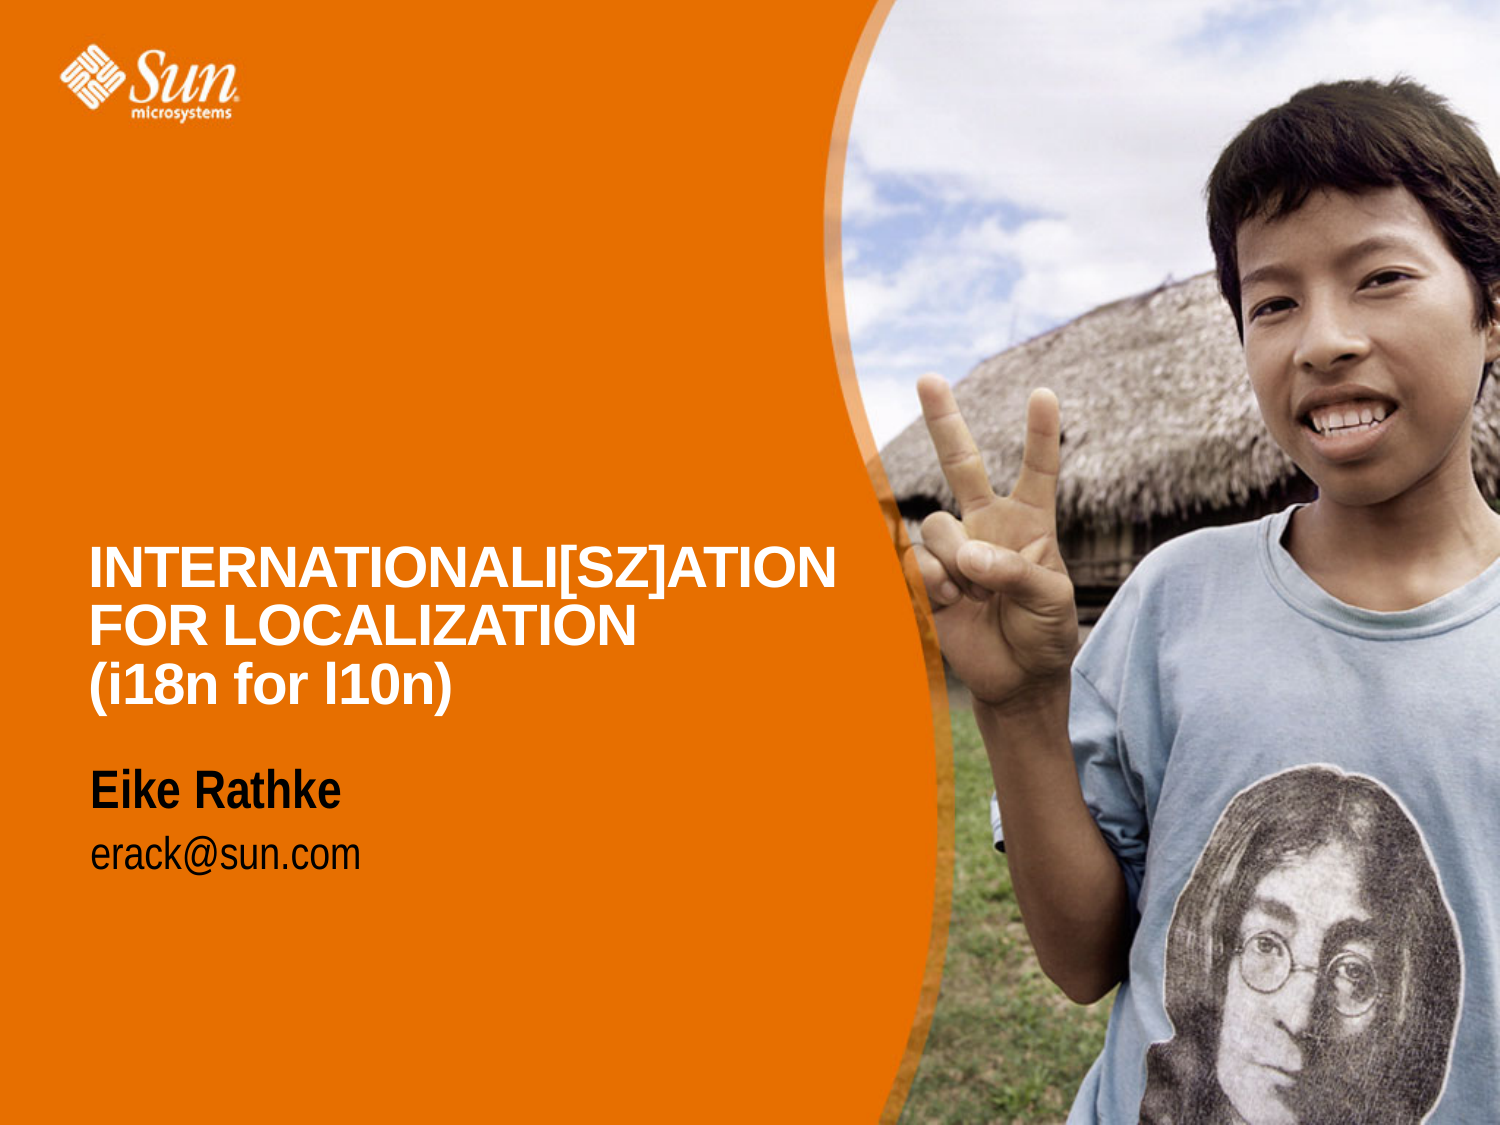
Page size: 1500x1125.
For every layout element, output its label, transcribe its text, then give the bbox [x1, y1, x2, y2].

picture [0, 0, 1500, 1125]
title INTERNATIONALI[SZ]ATION FOR LOCALIZATION (i18n for l10n) [88, 470, 908, 716]
list Eike Rathke erack@sun.com [90, 766, 1080, 987]
